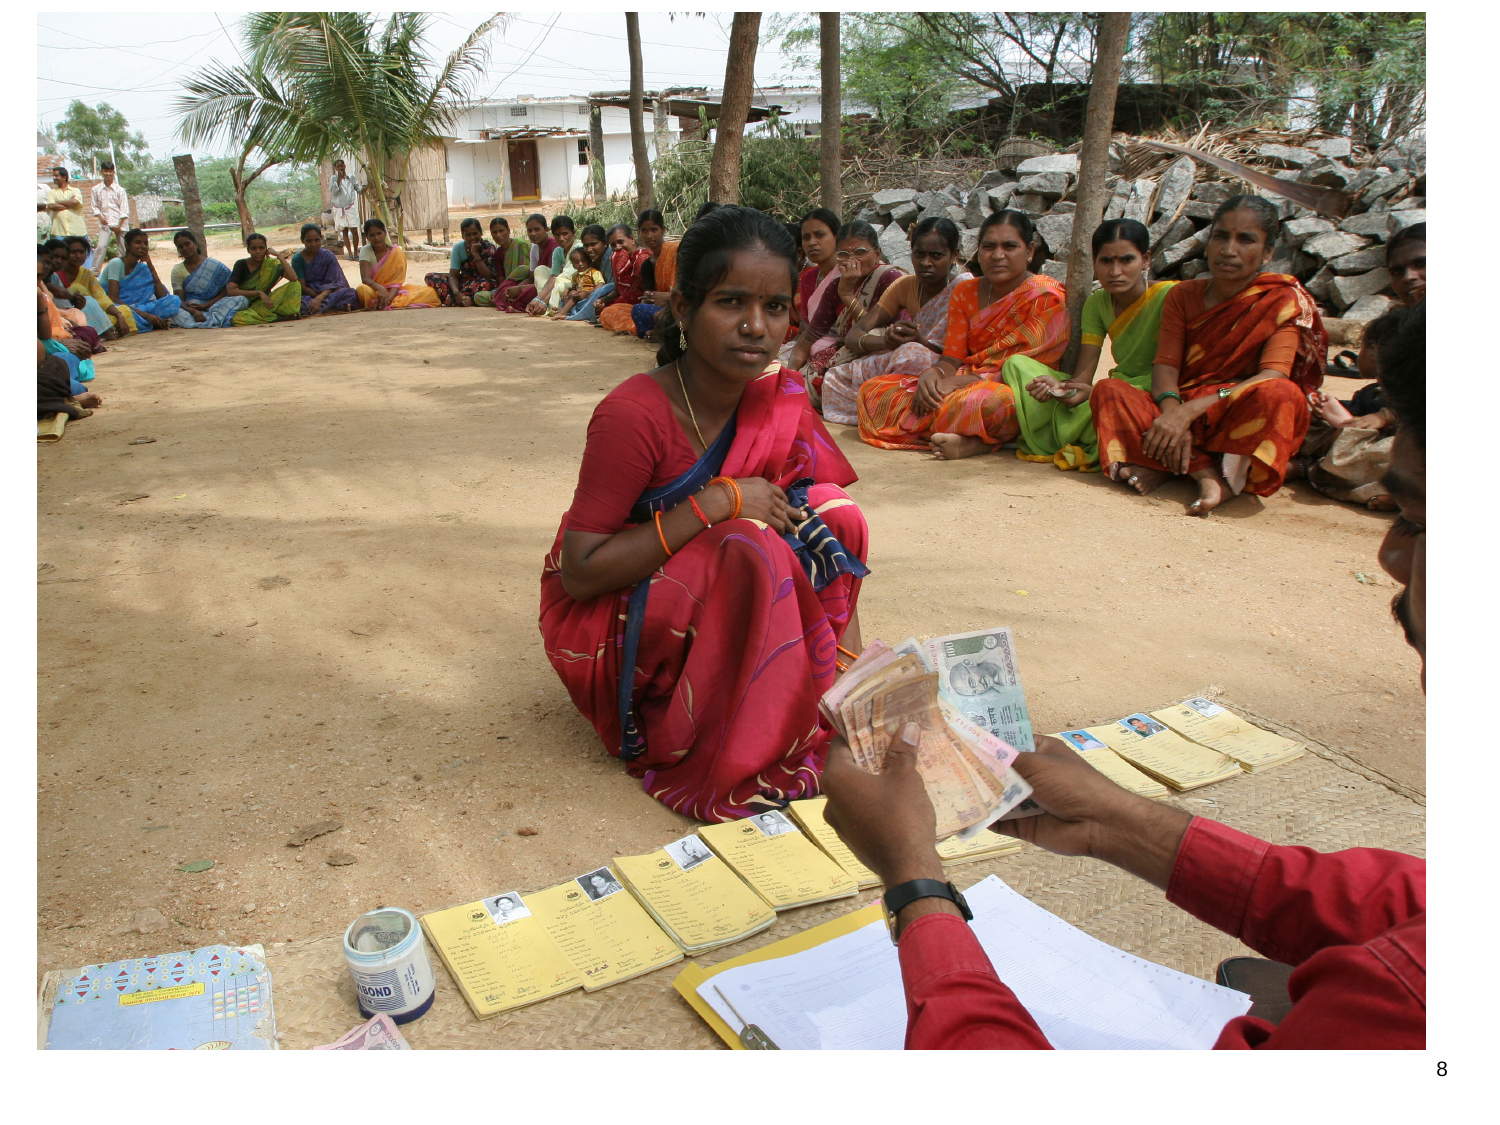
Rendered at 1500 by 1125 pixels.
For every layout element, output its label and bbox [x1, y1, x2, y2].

picture [37, 12, 1426, 1051]
